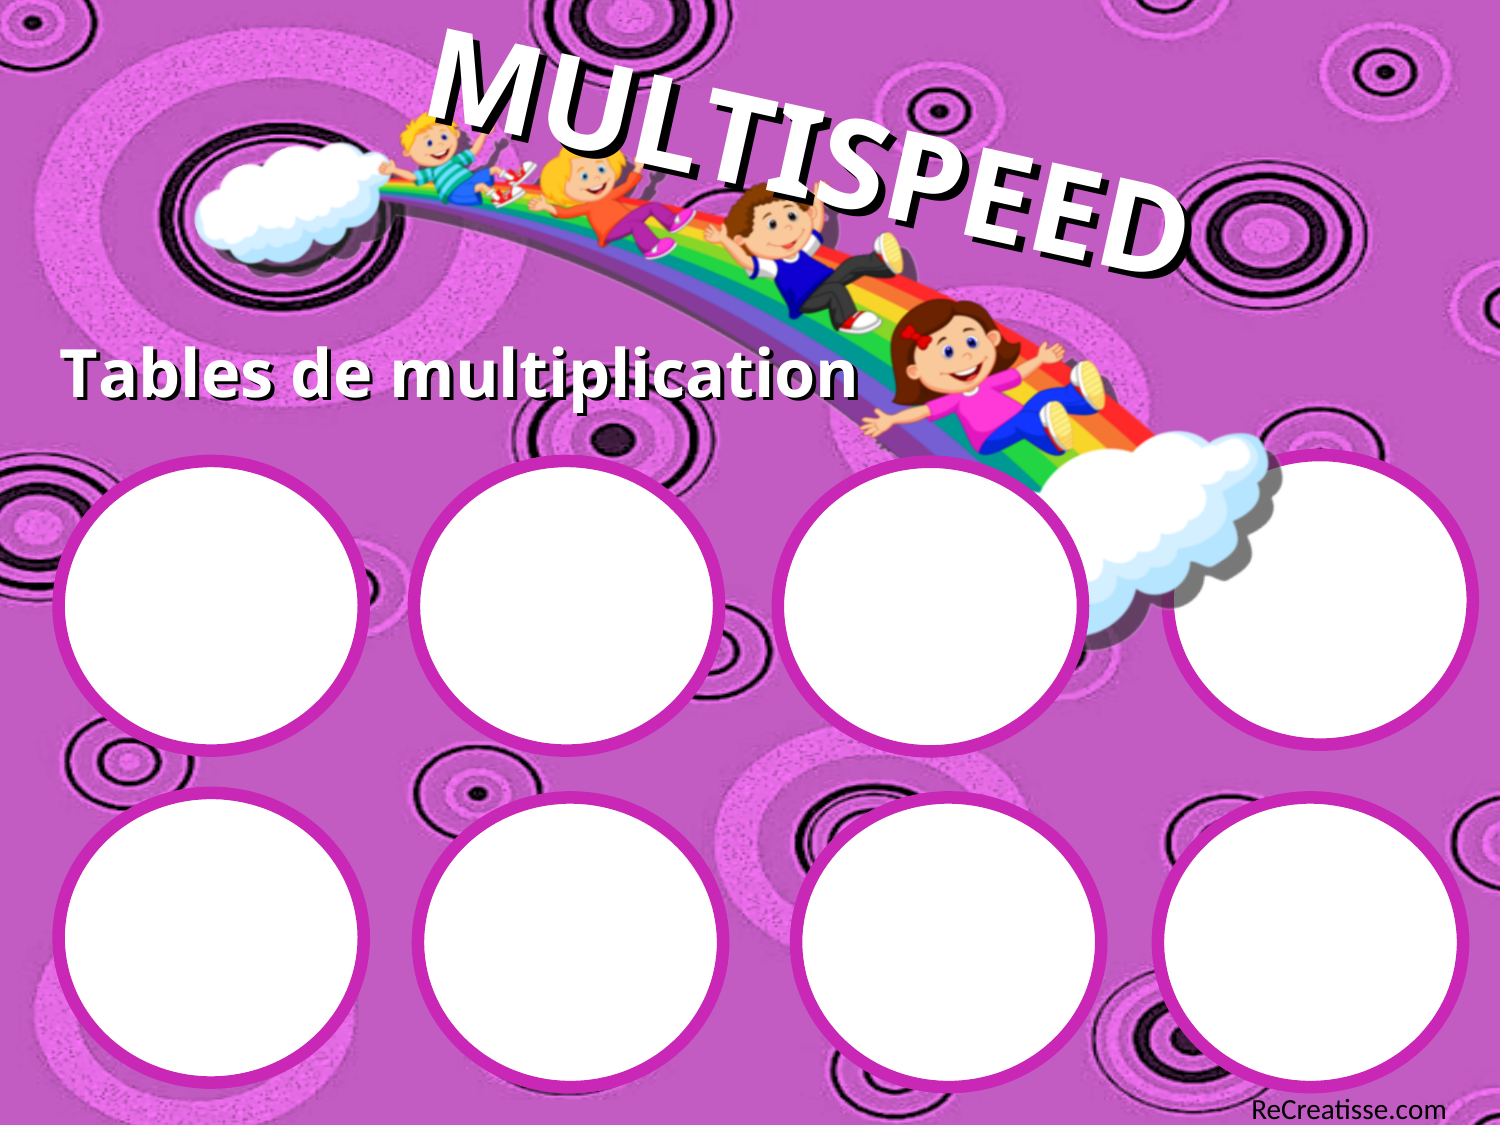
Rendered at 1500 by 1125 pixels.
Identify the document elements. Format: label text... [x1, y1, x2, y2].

text_box [417, 815, 724, 1088]
text_box [777, 461, 1084, 752]
text_box MULTISPEED [395, 0, 1225, 319]
text_box ReCreatisse.com [1236, 1083, 1462, 1125]
text_box [1168, 455, 1473, 745]
text_box [58, 460, 360, 751]
text_box [1157, 797, 1464, 1088]
text_box [796, 797, 1102, 1088]
text_box Tables de multiplication [45, 323, 965, 418]
text_box [58, 792, 364, 1083]
picture [0, 0, 1500, 1125]
